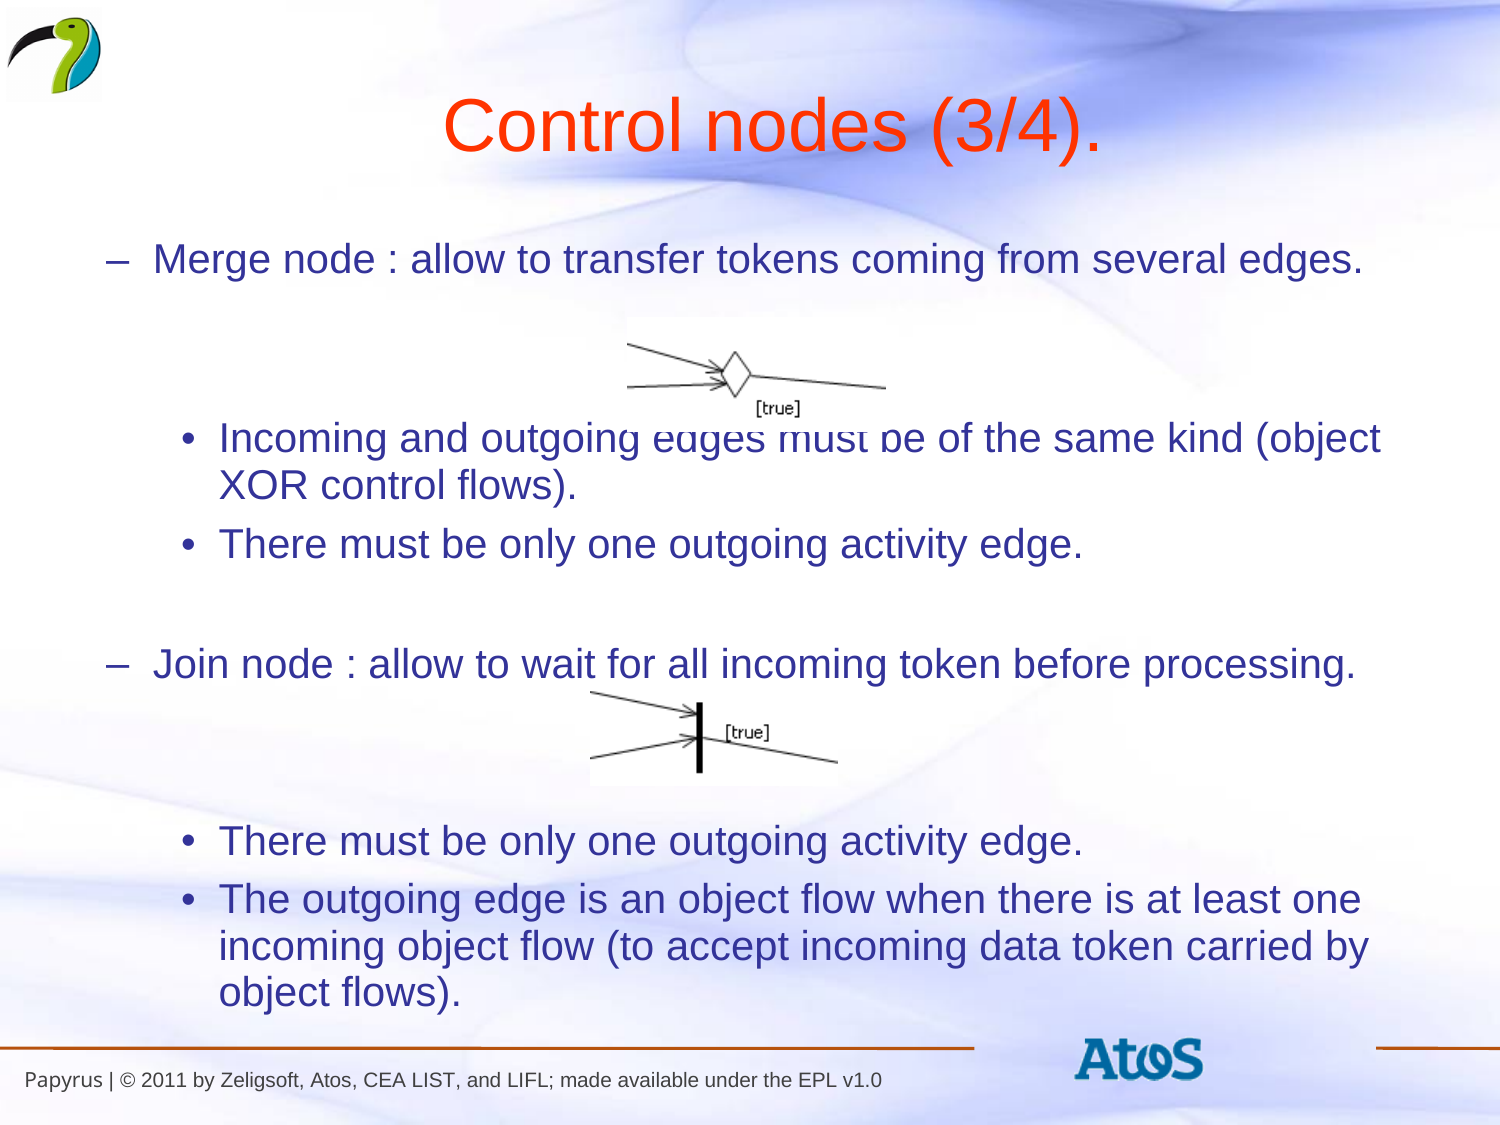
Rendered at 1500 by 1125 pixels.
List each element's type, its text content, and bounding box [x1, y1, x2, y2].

title Control nodes (3/4). [283, 64, 1264, 186]
picture [0, 0, 1500, 1125]
list Merge node : allow to transfer tokens coming from several edges. Incoming and outgoing edges must be of the same kind (object XOR control flows). There must be only one outgoing activity edge. Join node : allow to wait for all incoming token before processing. There must be only one outgoing activity edge. The outgoing edge is an object flow when there is at least one incoming object flow (to accept incoming data token carried by object flows). [31, 236, 1469, 1020]
